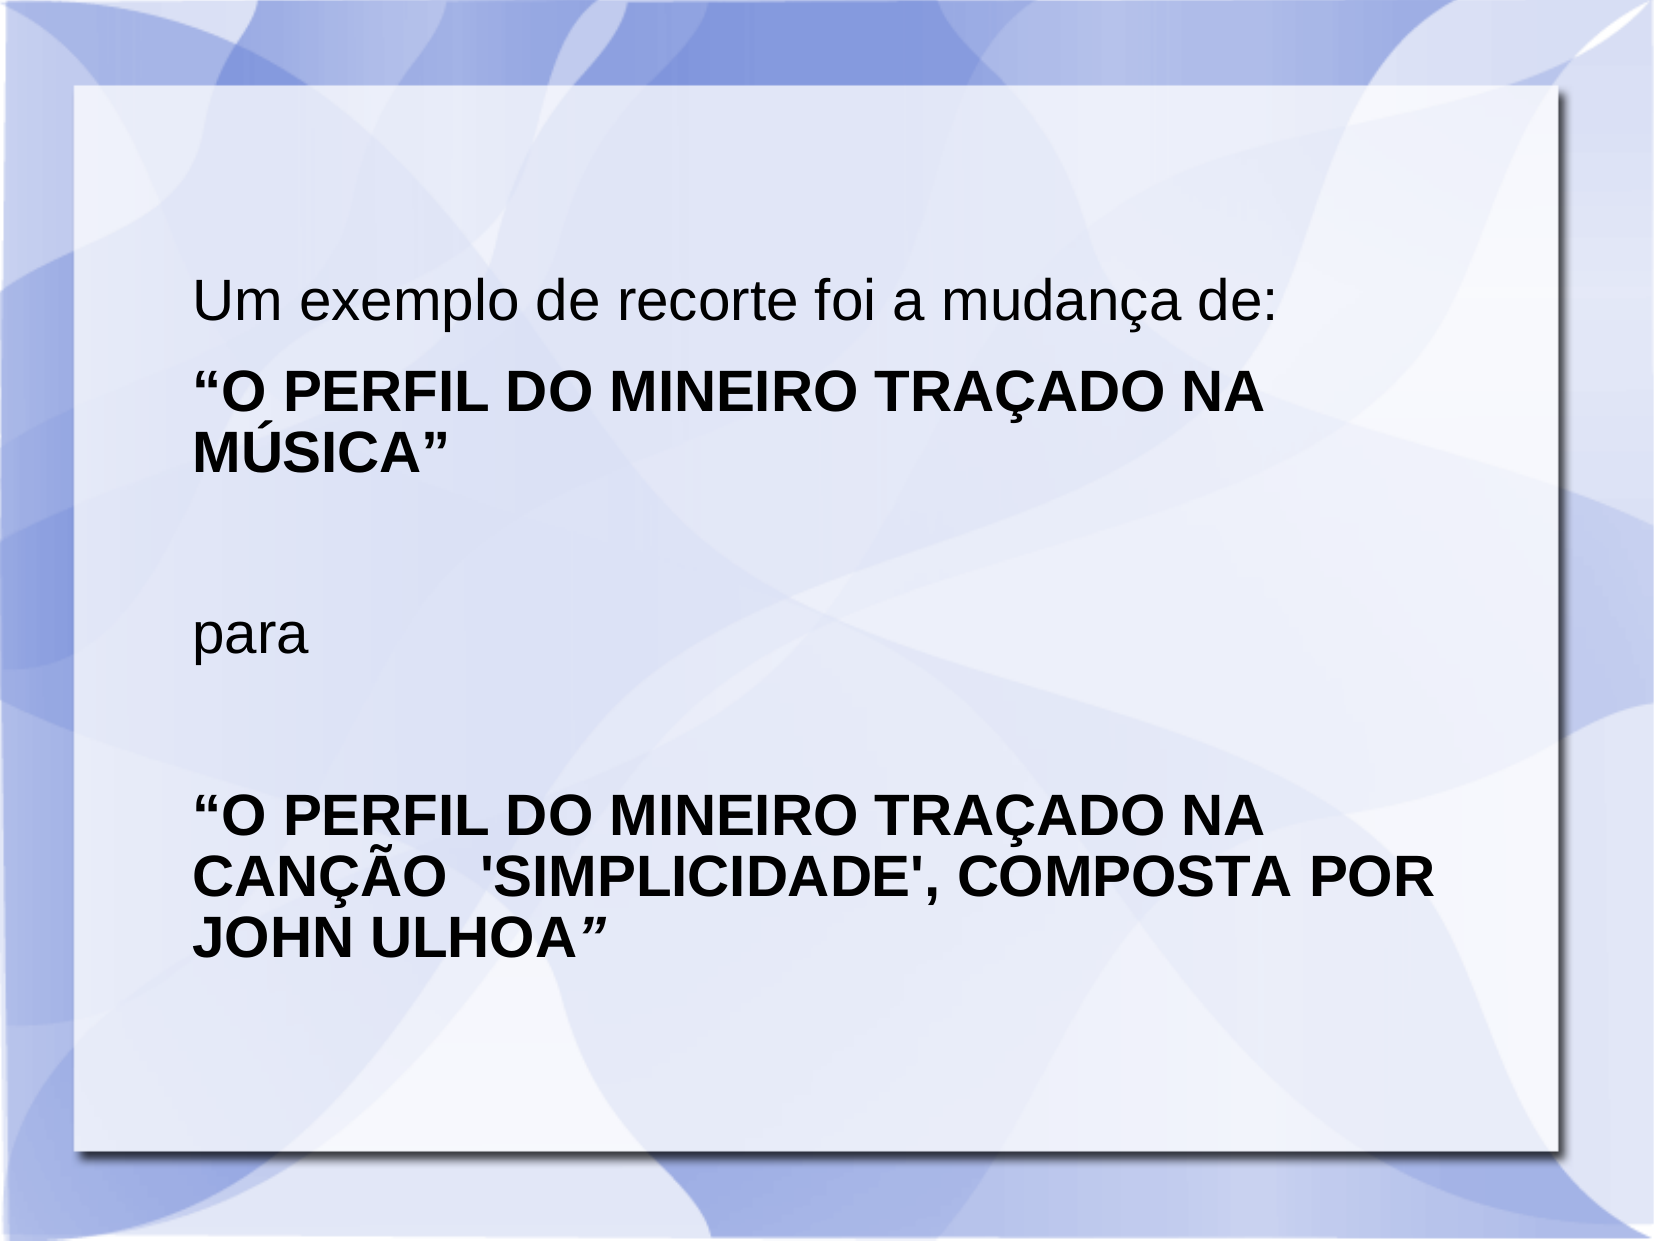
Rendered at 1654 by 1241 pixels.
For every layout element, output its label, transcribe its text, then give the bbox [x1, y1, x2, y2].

list Um exemplo de recorte foi a mudança de: “O PERFIL DO MINEIRO TRAÇADO NA MÚSICA” para “O PERFIL DO MINEIRO TRAÇADO NA CANÇÃO 'SIMPLICIDADE', COMPOSTA POR JOHN ULHOA” [121, 268, 1534, 1193]
picture [0, 0, 1654, 1241]
